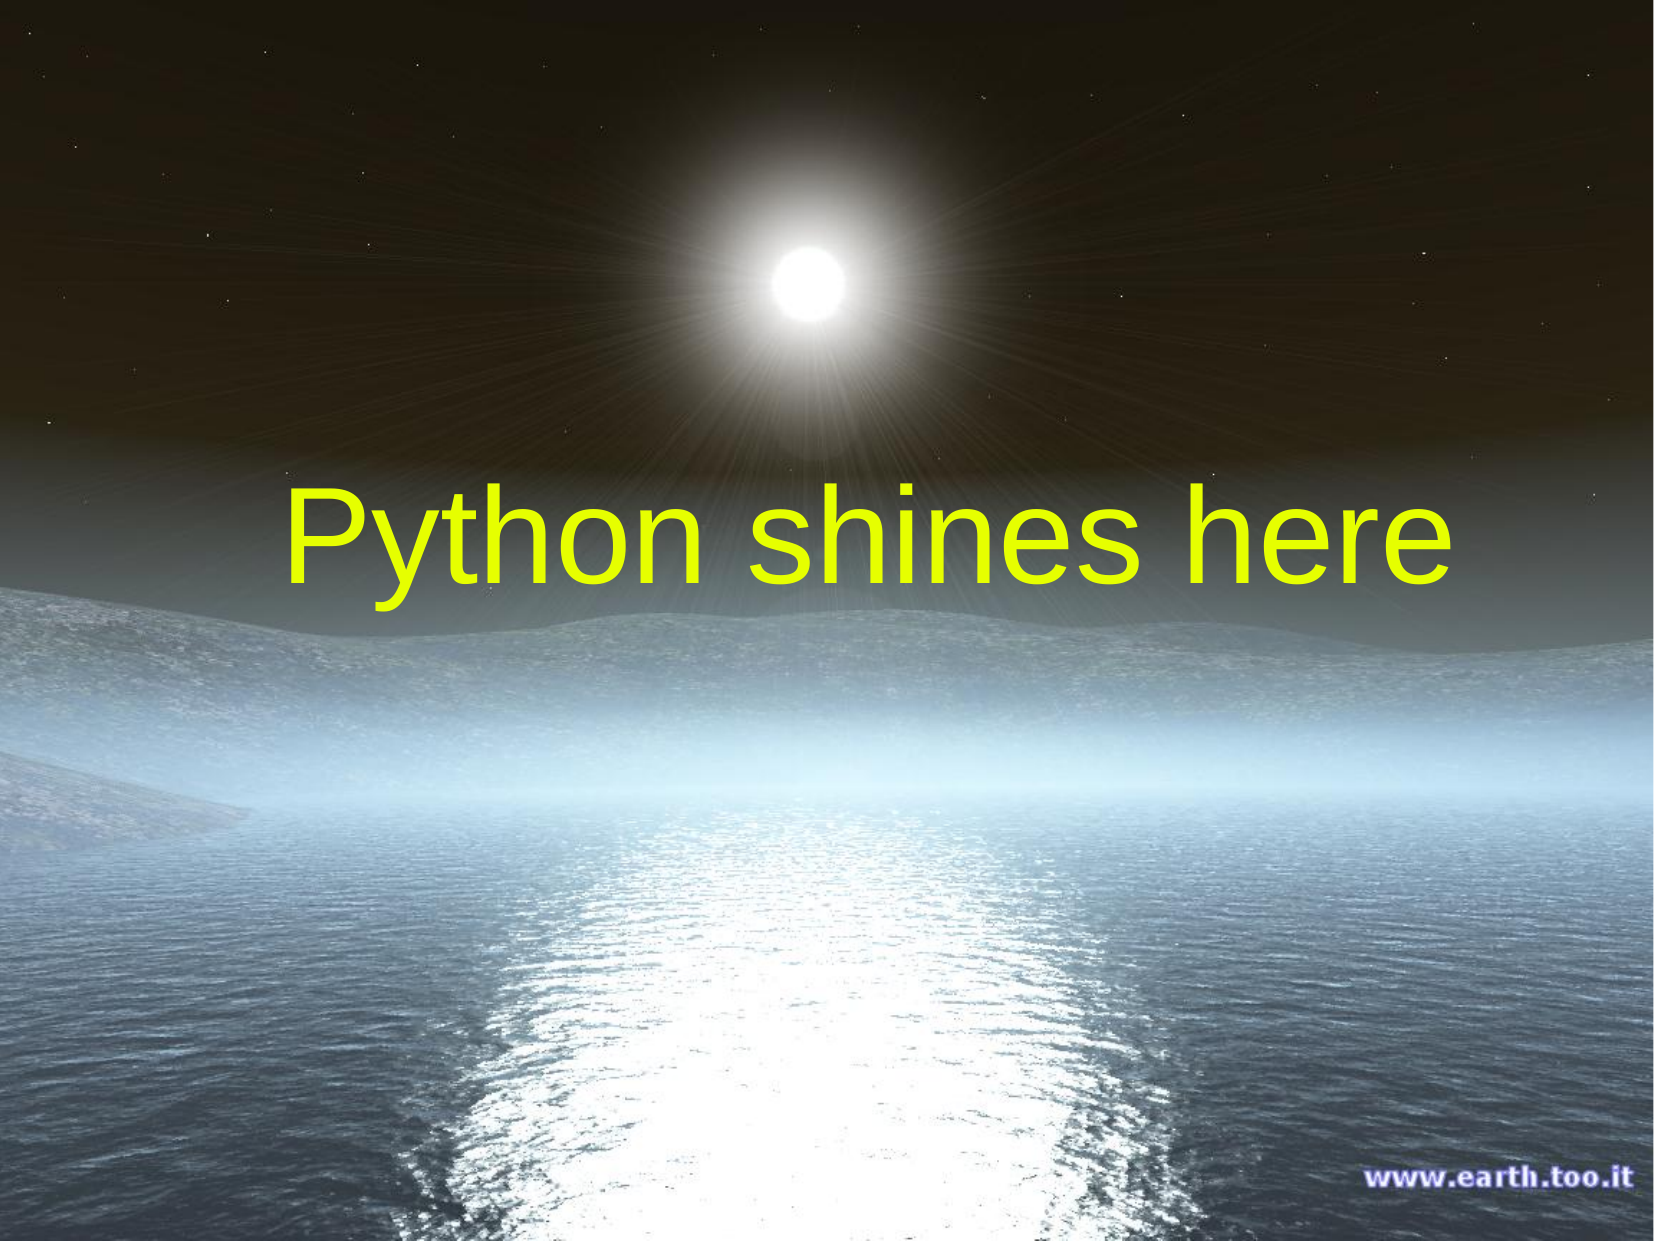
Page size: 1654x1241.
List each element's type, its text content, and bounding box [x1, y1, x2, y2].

picture [0, 0, 1654, 1241]
text_box Python shines here [265, 451, 1588, 627]
